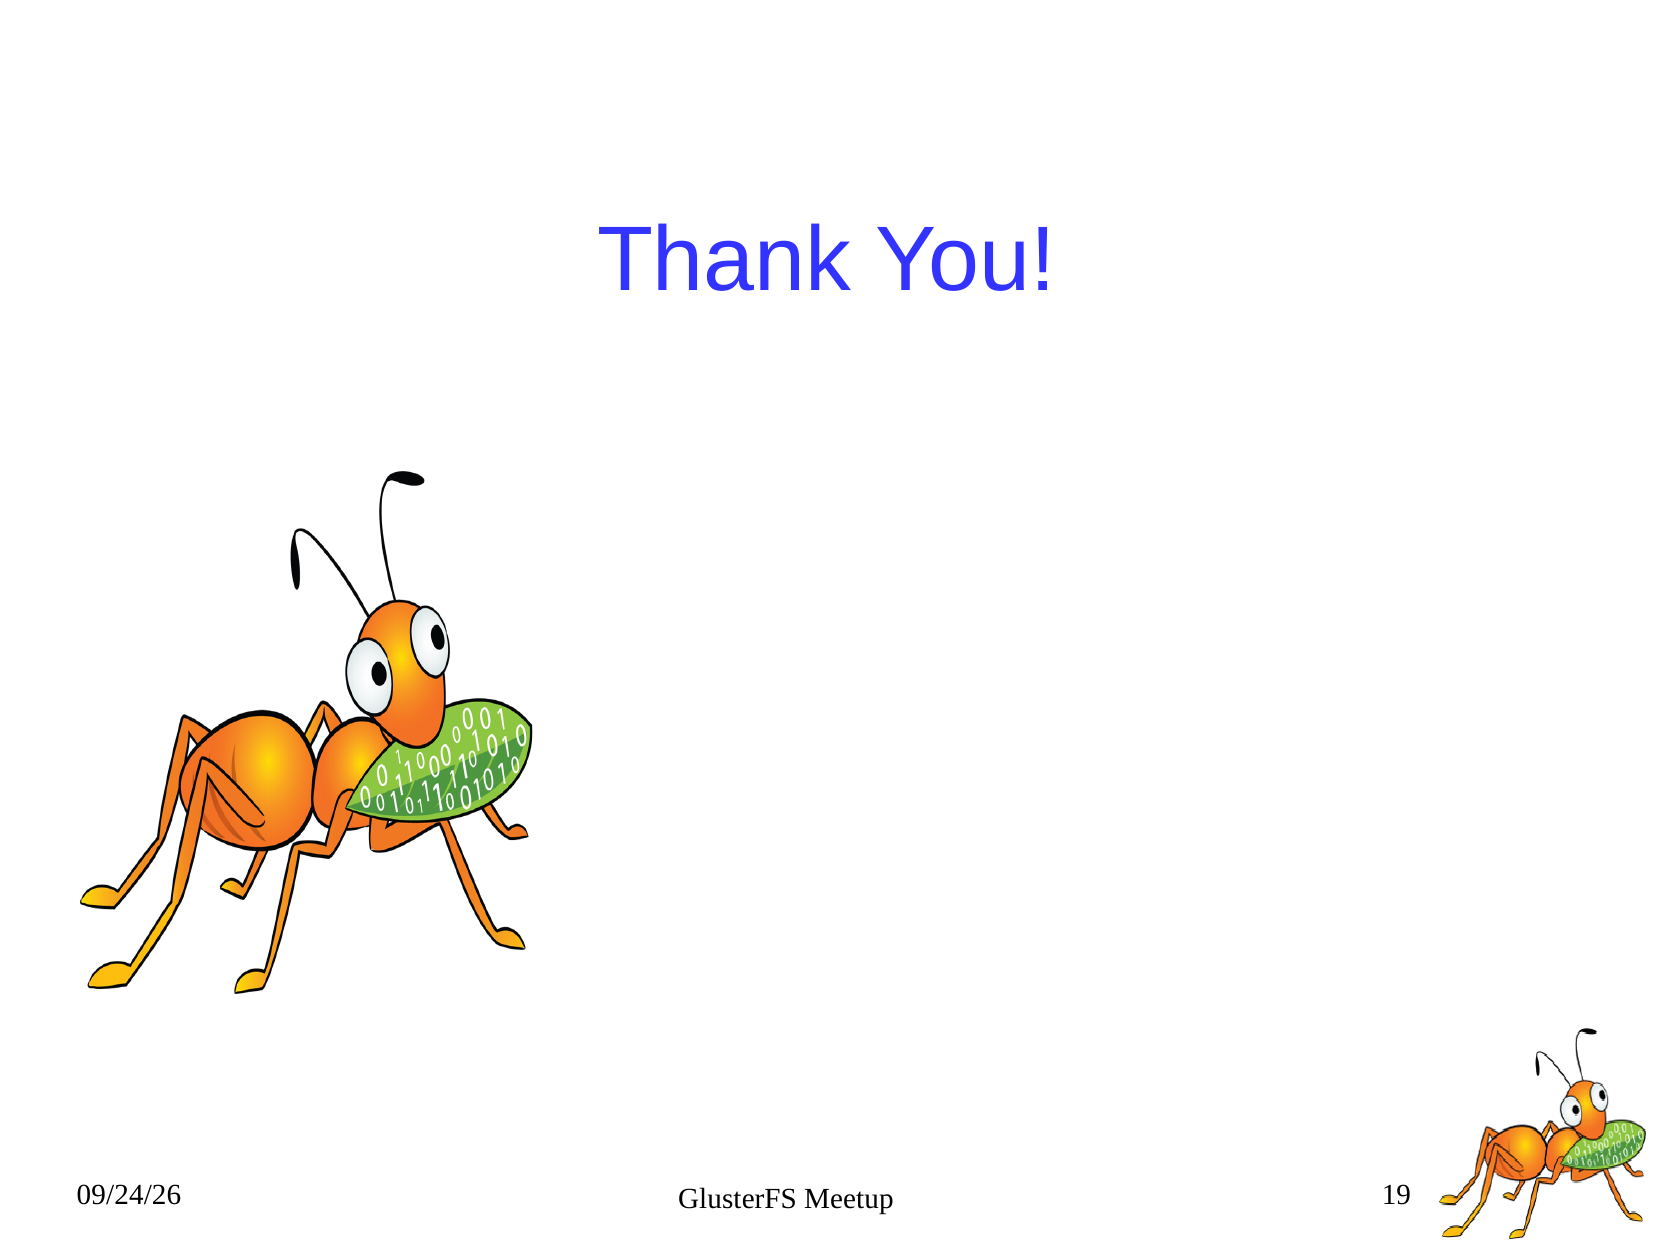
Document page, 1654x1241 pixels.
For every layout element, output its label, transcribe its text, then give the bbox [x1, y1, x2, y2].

picture [1436, 1027, 1648, 1241]
title Thank You! [82, 155, 1571, 363]
picture [74, 464, 538, 1001]
